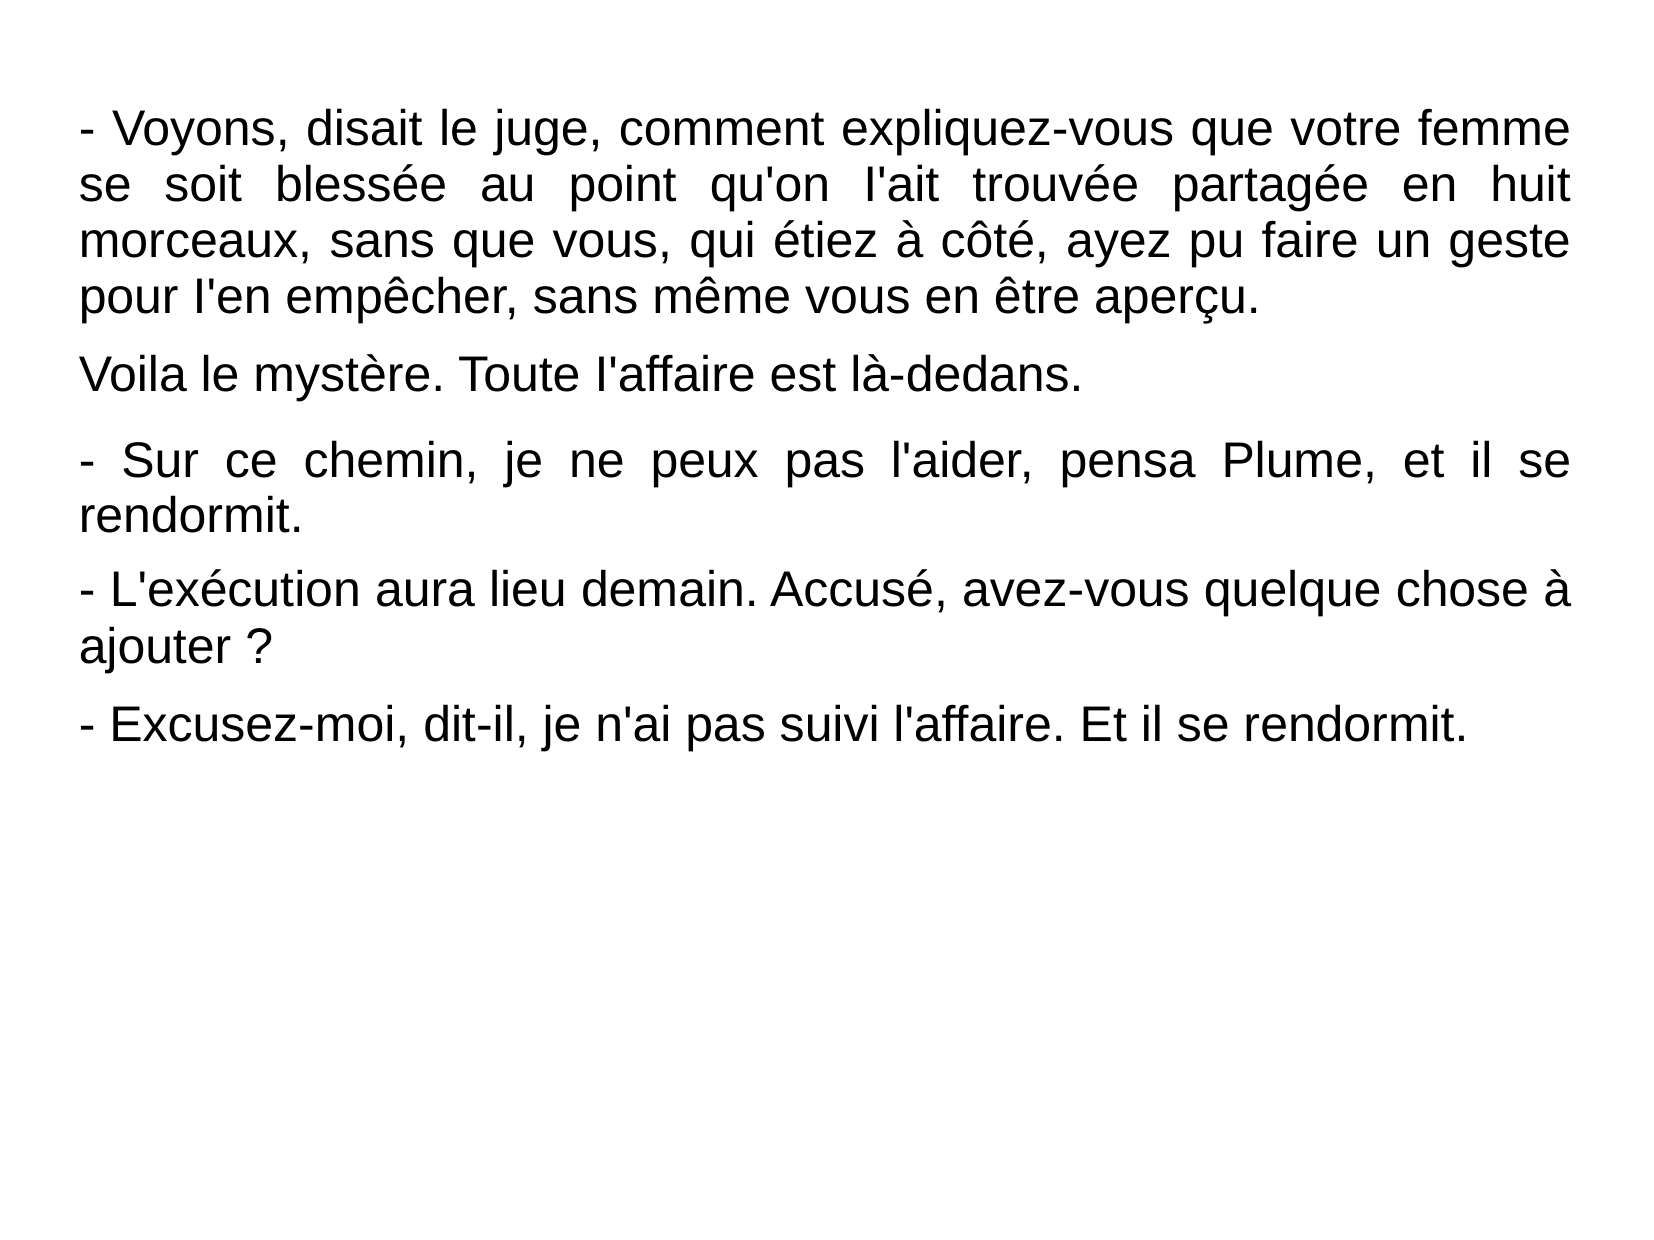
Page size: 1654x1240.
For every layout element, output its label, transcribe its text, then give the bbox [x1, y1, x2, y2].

text_box - Voyons, disait le juge, comment expliquez-vous que votre femme se soit blessée au point qu'on I'ait trouvée partagée en huit morceaux, sans que vous, qui étiez à côté, ayez pu faire un geste pour I'en empêcher, sans même vous en être aperçu. Voila le mystère. Toute I'affaire est là-dedans. - Sur ce chemin, je ne peux pas l'aider, pensa Plume, et il se rendormit. - L'exécution aura lieu demain. Accusé, avez-vous quelque chose à ajouter ? - Excusez-moi, dit-il, je n'ai pas suivi l'affaire. Et il se rendormit. [79, 99, 1572, 772]
